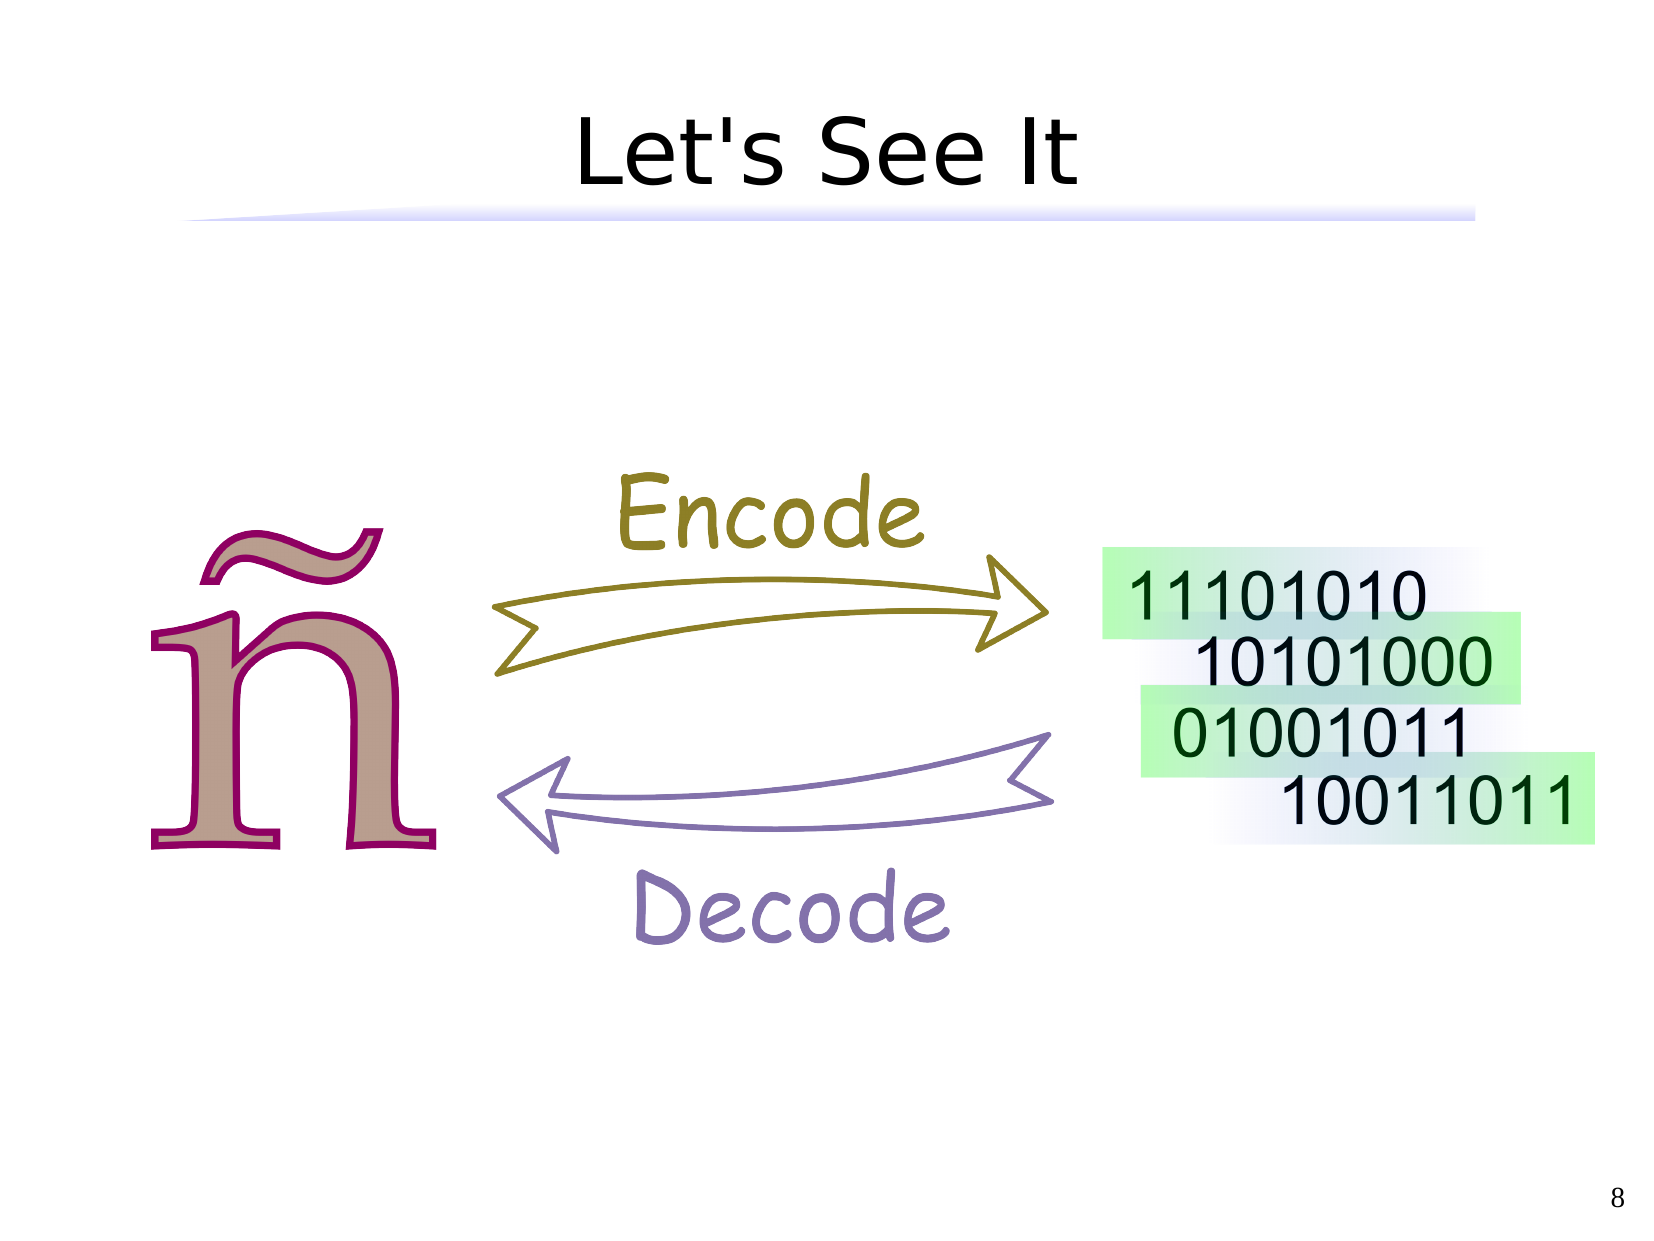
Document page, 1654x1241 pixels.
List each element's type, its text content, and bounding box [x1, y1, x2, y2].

picture [151, 472, 1595, 945]
title Let's See It [82, 49, 1571, 257]
